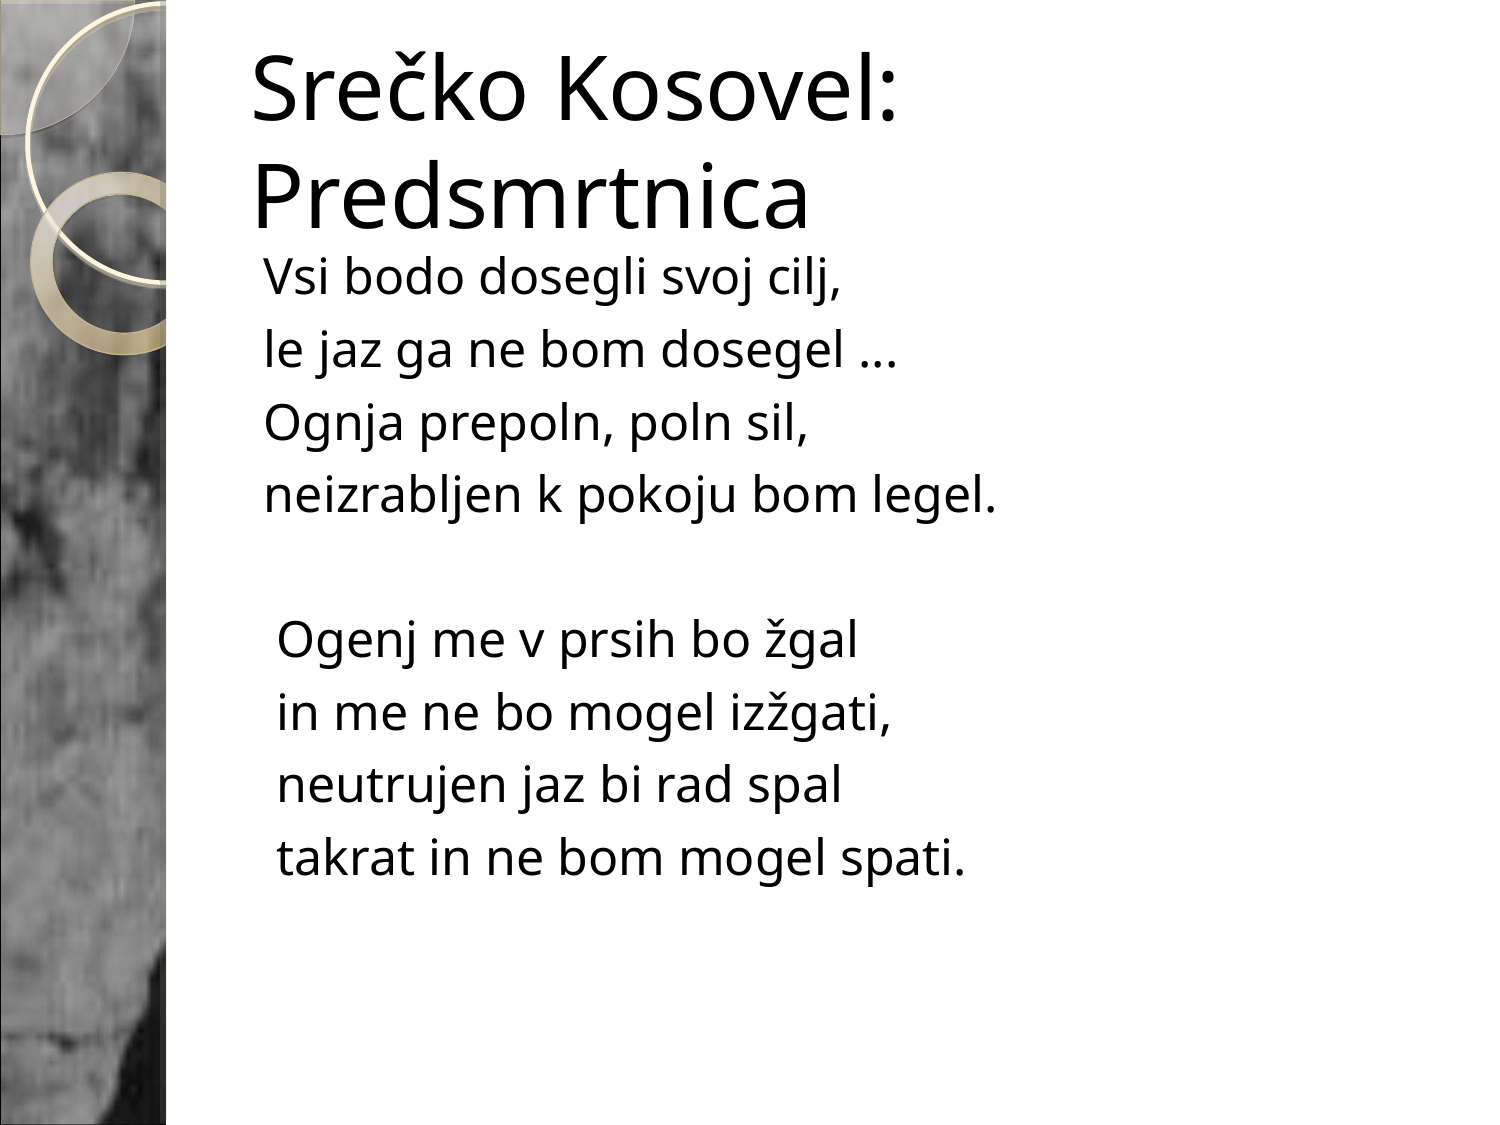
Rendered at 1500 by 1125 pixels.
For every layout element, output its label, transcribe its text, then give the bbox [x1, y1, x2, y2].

list Vsi bodo dosegli svoj cilj, le jaz ga ne bom dosegel ... Ognja prepoln, poln sil, neizrabljen k pokoju bom legel. Ogenj me v prsih bo žgal in me ne bo mogel izžgati, neutrujen jaz bi rad spal takrat in ne bom mogel spati. [235, 237, 1466, 1025]
title Srečko Kosovel: Predsmrtnica [235, 45, 1466, 233]
picture [53, 239, 160, 332]
picture [31, 11, 160, 207]
picture [136, 0, 160, 4]
picture [0, 134, 166, 1125]
picture [62, 196, 160, 280]
